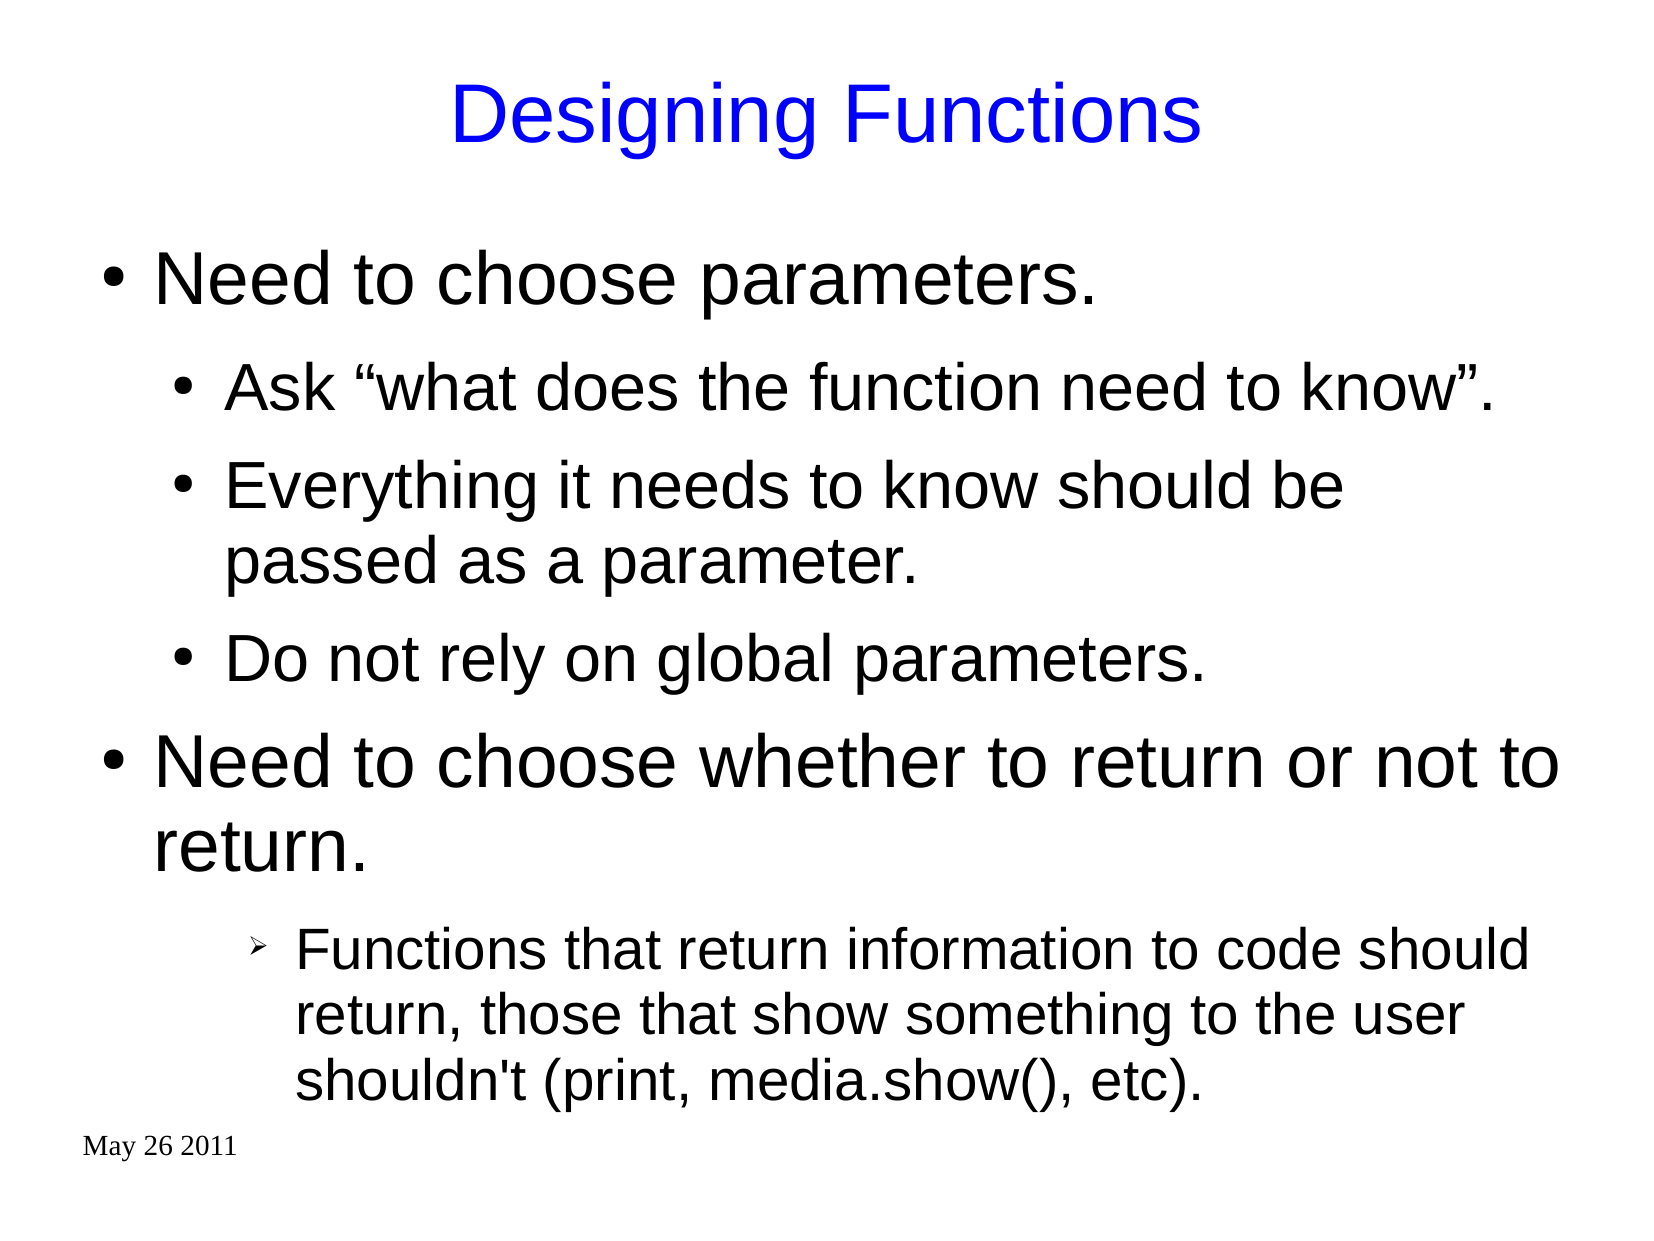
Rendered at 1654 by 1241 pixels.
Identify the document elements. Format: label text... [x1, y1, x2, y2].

title Designing Functions [82, 49, 1571, 178]
list Need to choose parameters. Ask “what does the function need to know”. Everything it needs to know should be passed as a parameter. Do not rely on global parameters. Need to choose whether to return or not to return. Functions that return information to code should return, those that show something to the user shouldn't (print, media.show(), etc). [82, 236, 1571, 1112]
